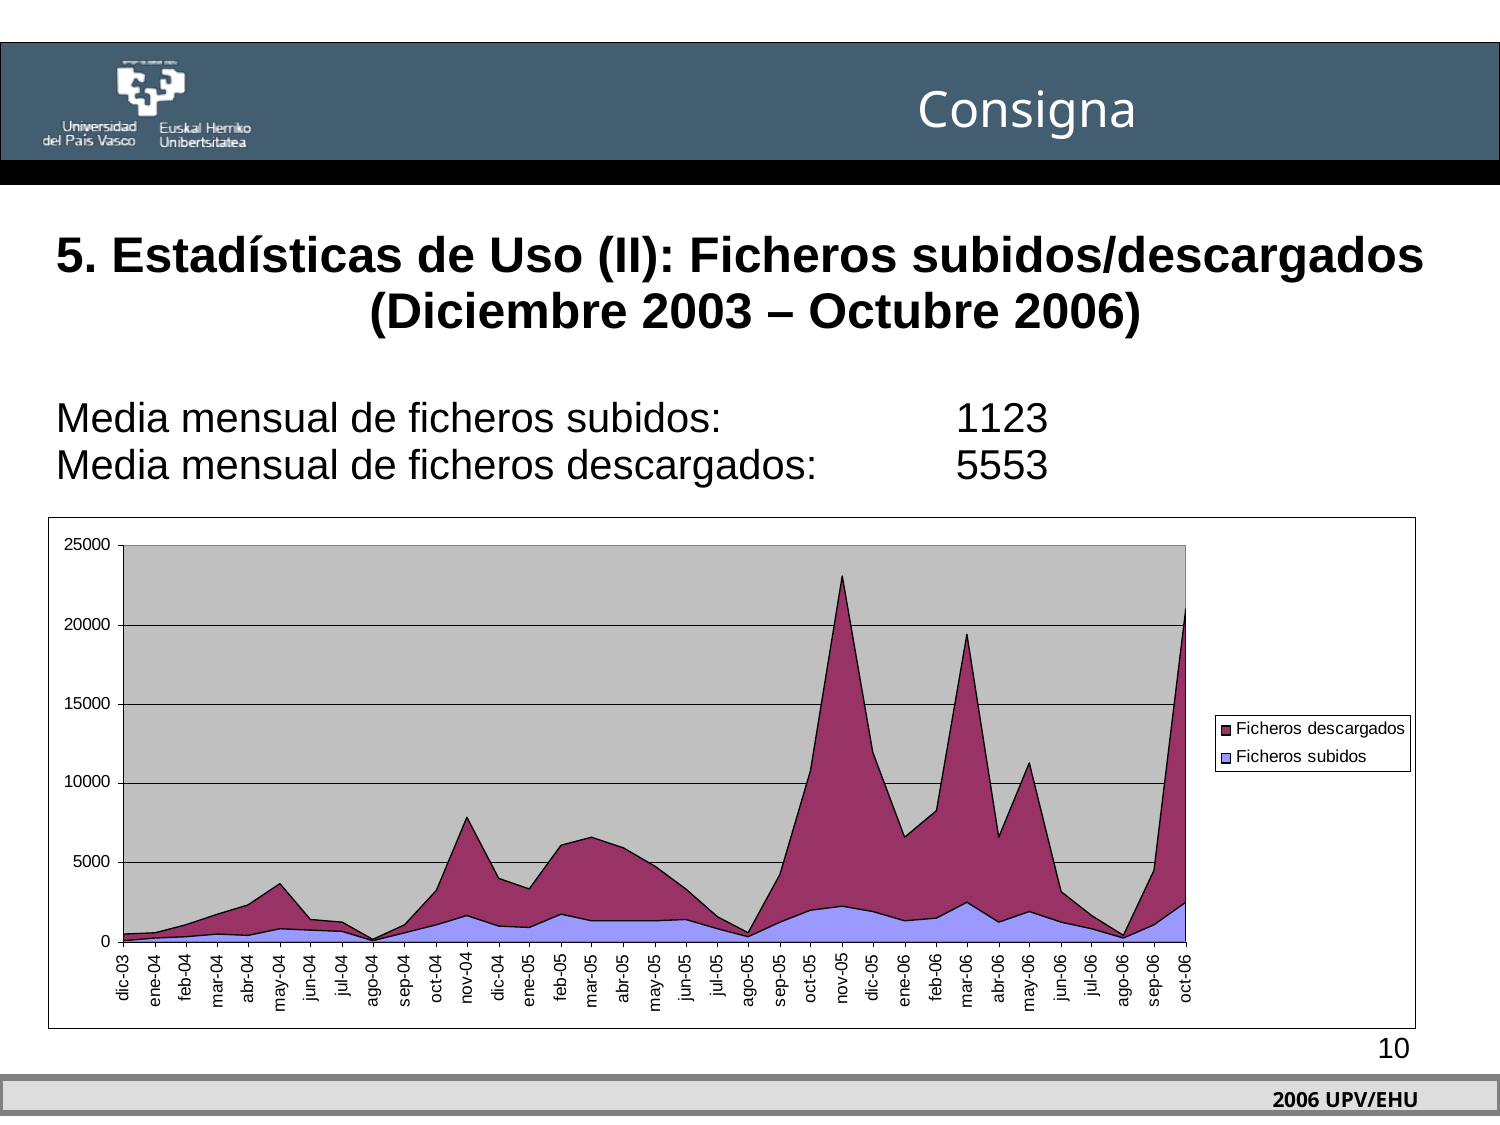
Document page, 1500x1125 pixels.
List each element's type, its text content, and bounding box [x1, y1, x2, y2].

picture [4, 42, 290, 160]
text_box 5. Estadísticas de Uso (II): Ficheros subidos/descargados (Diciembre 2003 – Octubre 2006) Media mensual de ficheros subidos: 1123 Media mensual de ficheros descargados: 5553 [41, 219, 1471, 496]
text_box [0, 42, 1500, 185]
chart [41, 510, 1424, 1035]
text_box Consigna [620, 66, 1436, 151]
text_box [0, 1077, 1257, 1113]
text_box 2006 UPV/EHU [1257, 1077, 1500, 1122]
